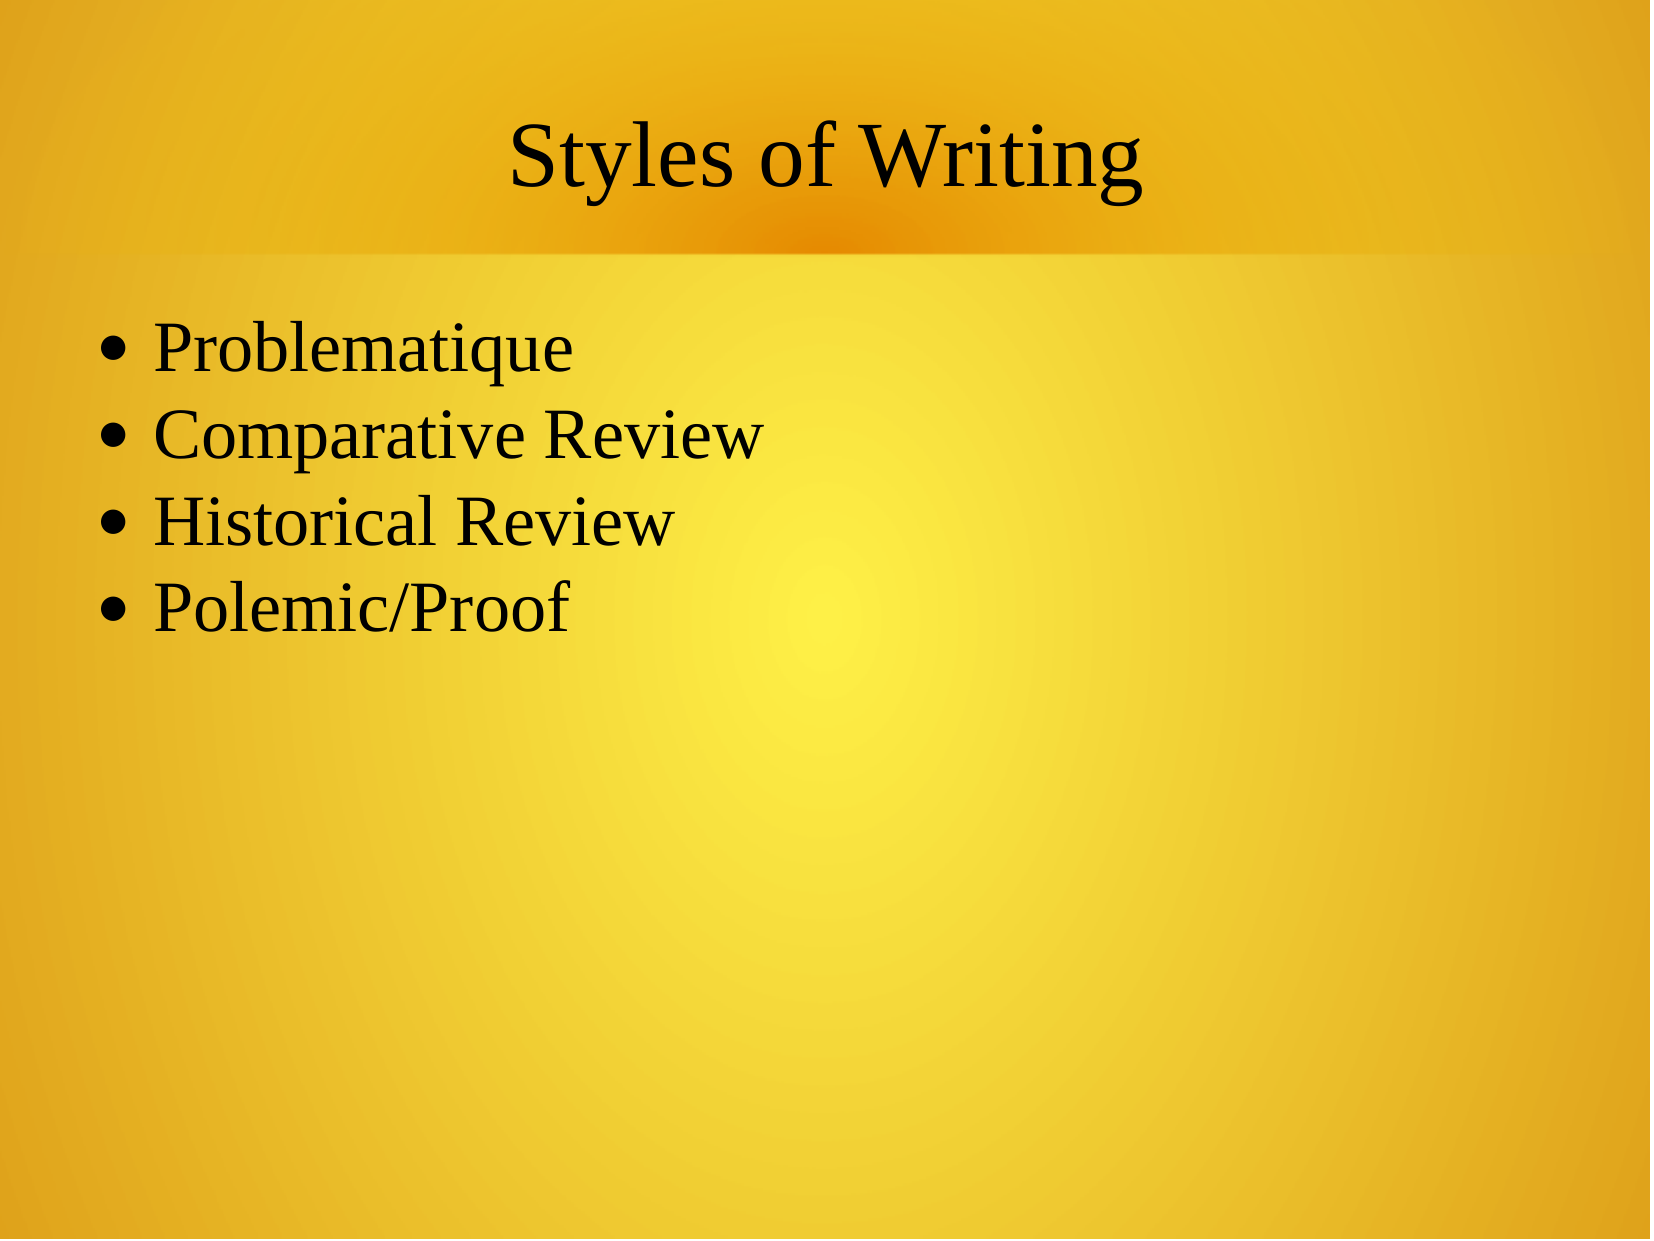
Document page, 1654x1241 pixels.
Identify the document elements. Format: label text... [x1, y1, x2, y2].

text_box Styles of Writing [82, 47, 1571, 252]
picture [0, 0, 1650, 1239]
text_box Problematique Comparative Review Historical Review Polemic/Proof [82, 299, 1571, 1019]
